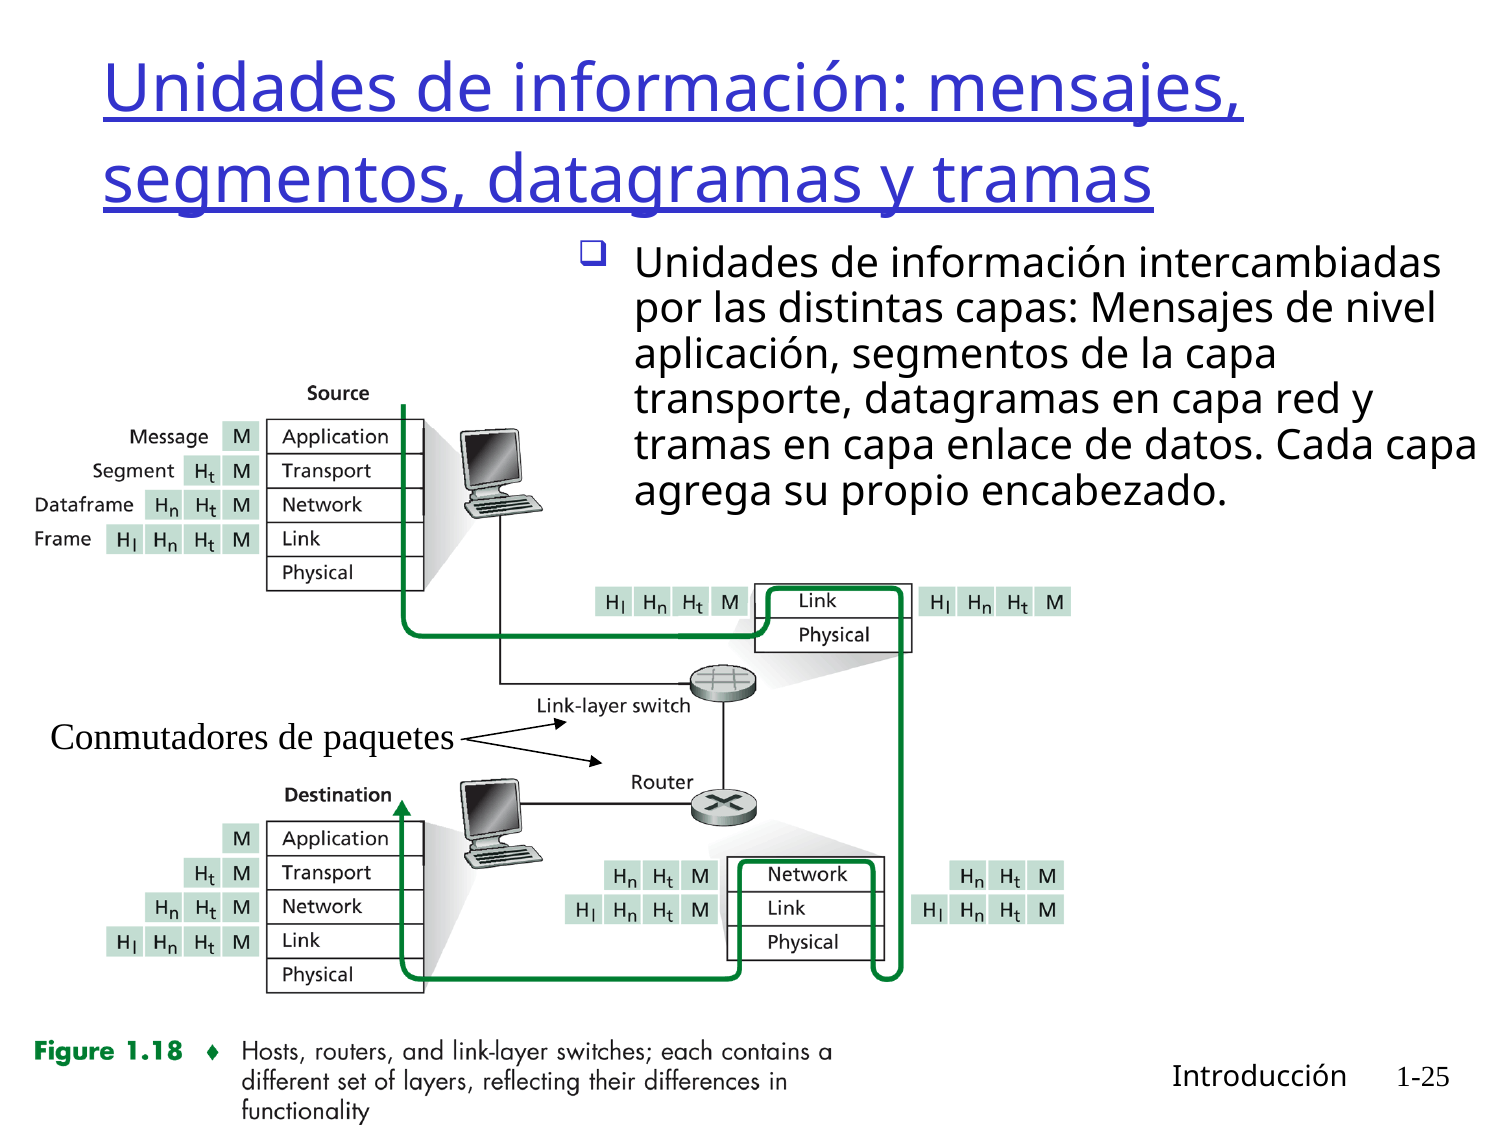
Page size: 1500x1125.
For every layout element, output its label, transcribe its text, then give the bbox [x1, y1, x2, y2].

list Unidades de información intercambiadas por las distintas capas: Mensajes de nivel aplicación, segmentos de la capa transporte, datagramas en capa red y tramas en capa enlace de datos. Cada capa agrega su propio encabezado. [562, 233, 1500, 530]
text_box 1-<number> [1362, 1050, 1466, 1125]
picture [35, 385, 1071, 1125]
text_box Conmutadores de paquetes [35, 704, 471, 765]
text_box Introducción [1071, 1050, 1362, 1125]
title Unidades de información: mensajes, segmentos, datagramas y tramas [87, 37, 1363, 225]
